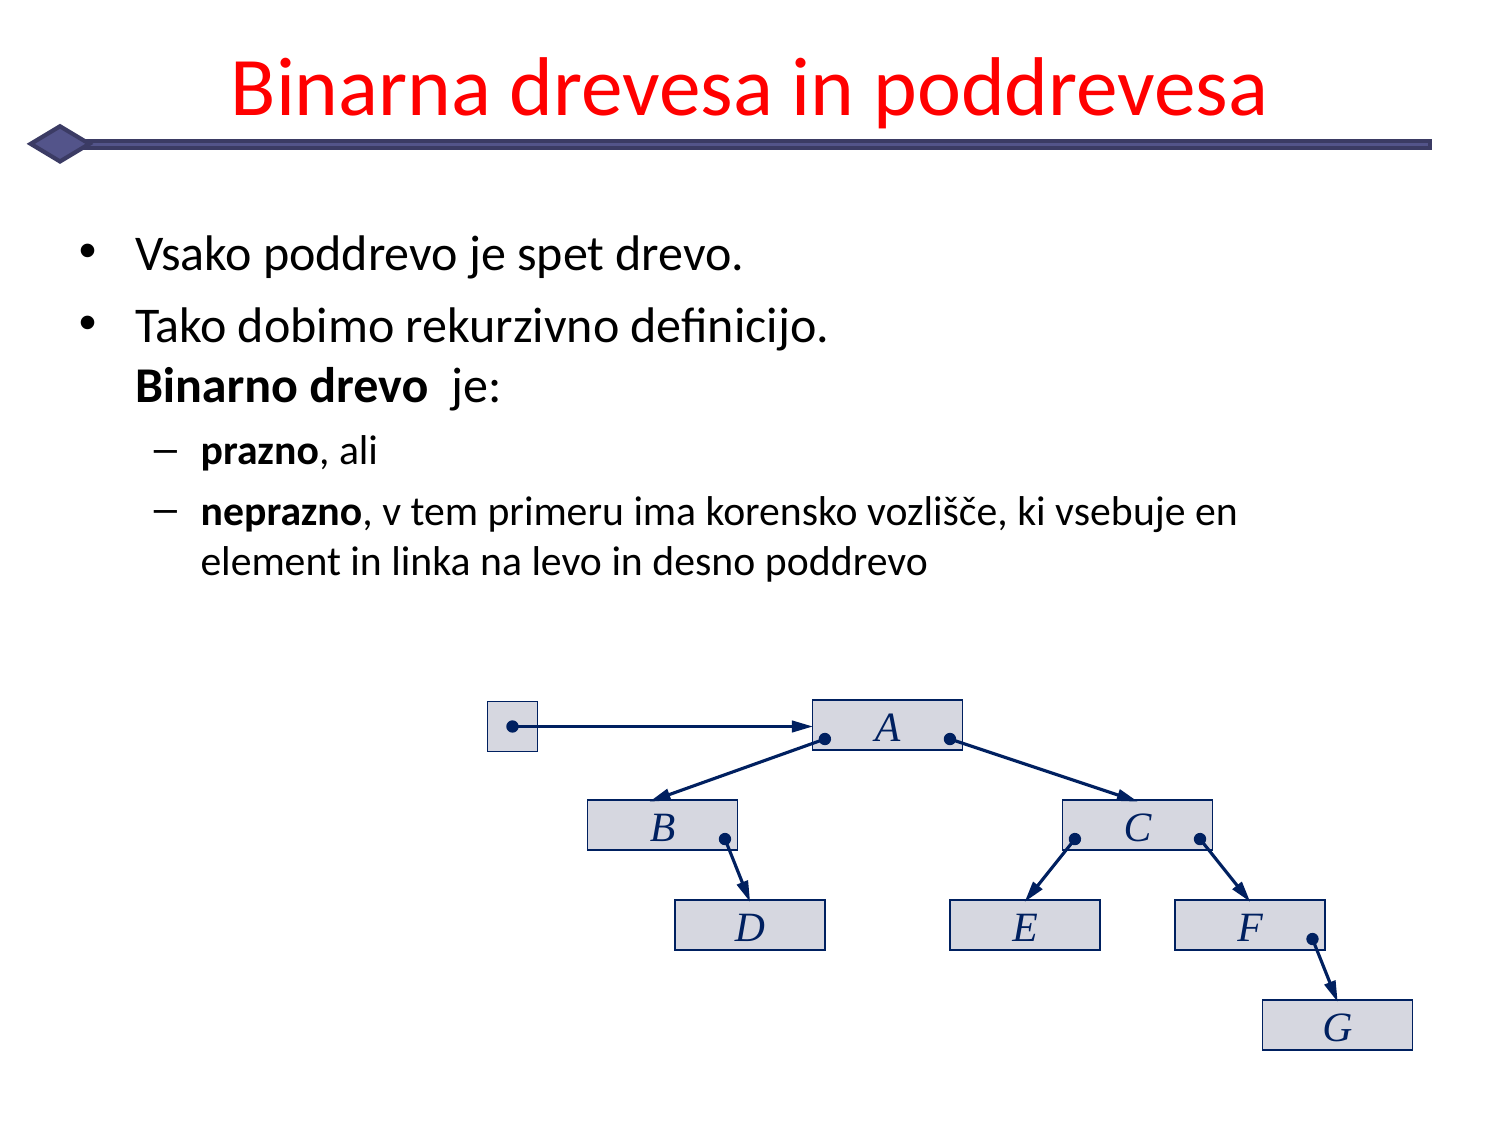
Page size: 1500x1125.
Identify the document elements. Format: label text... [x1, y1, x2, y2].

text_box [487, 701, 538, 752]
text_box G [1262, 999, 1413, 1051]
list Vsako poddrevo je spet drevo. Tako dobimo rekurzivno definicijo. Binarno drevo je: prazno, ali neprazno, v tem primeru ima korensko vozlišče, ki vsebuje en element in linka na levo in desno poddrevo [63, 212, 1339, 625]
text_box D [674, 900, 826, 951]
text_box B [587, 799, 738, 851]
text_box F [1175, 900, 1326, 951]
title Binarna drevesa in poddrevesa [75, 23, 1426, 141]
text_box C [1062, 799, 1213, 851]
text_box E [949, 900, 1101, 951]
text_box A [812, 699, 963, 751]
